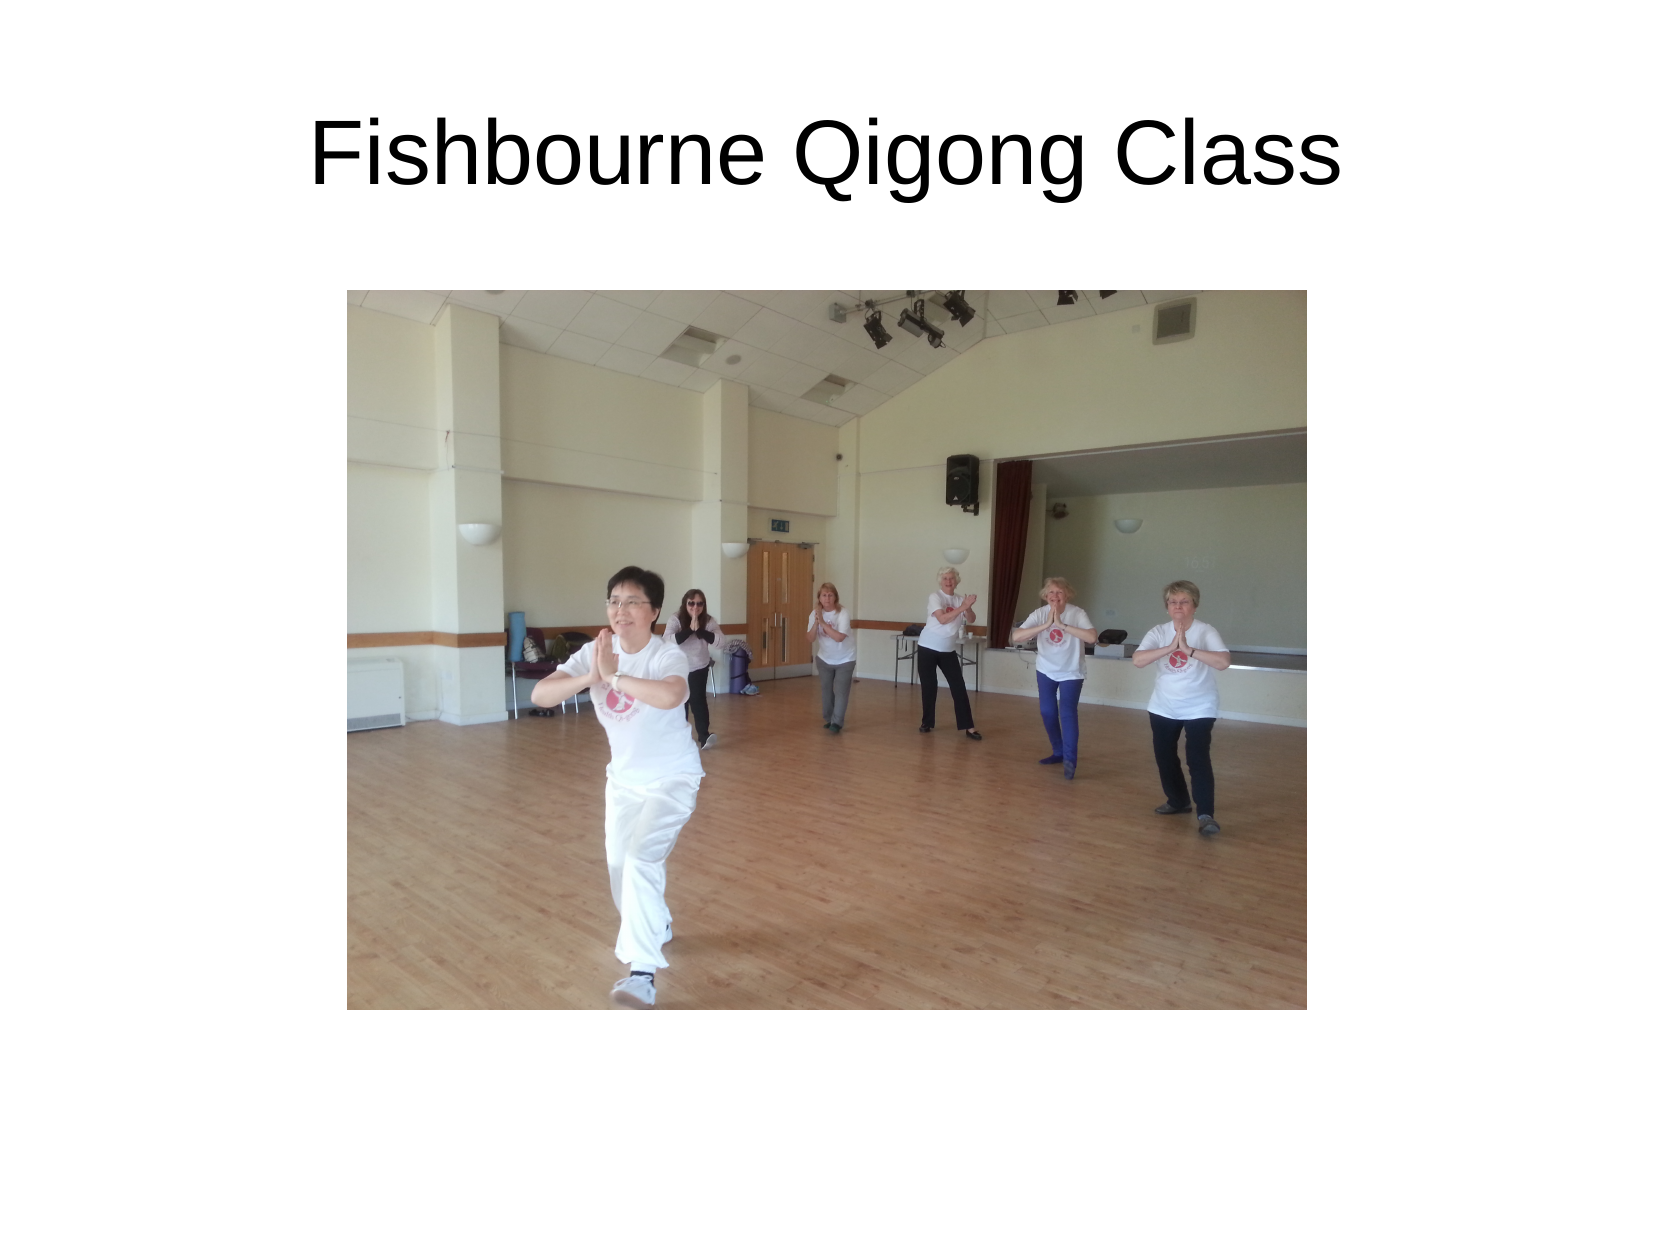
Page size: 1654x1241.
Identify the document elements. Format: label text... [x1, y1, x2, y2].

title Fishbourne Qigong Class [82, 49, 1571, 257]
picture [347, 290, 1307, 1010]
